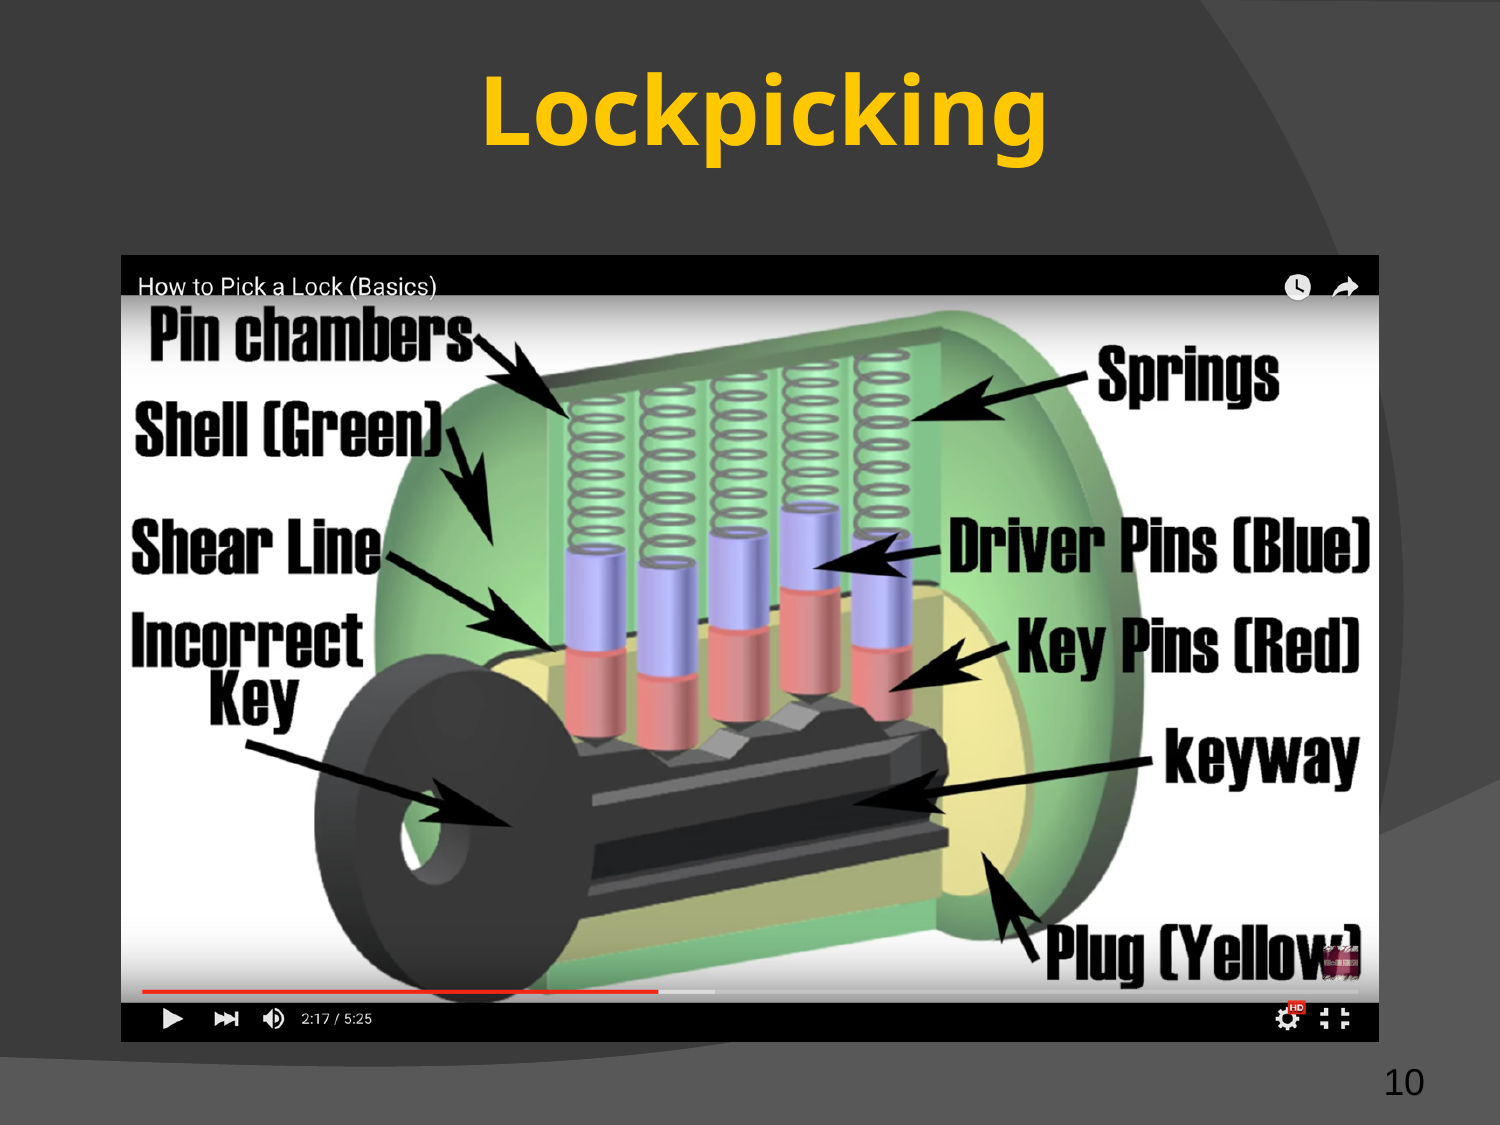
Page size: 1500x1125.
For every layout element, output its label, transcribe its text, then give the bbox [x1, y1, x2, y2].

title Lockpicking [270, 50, 1259, 238]
text_box 10 [1074, 1057, 1425, 1104]
picture [121, 255, 1379, 1043]
